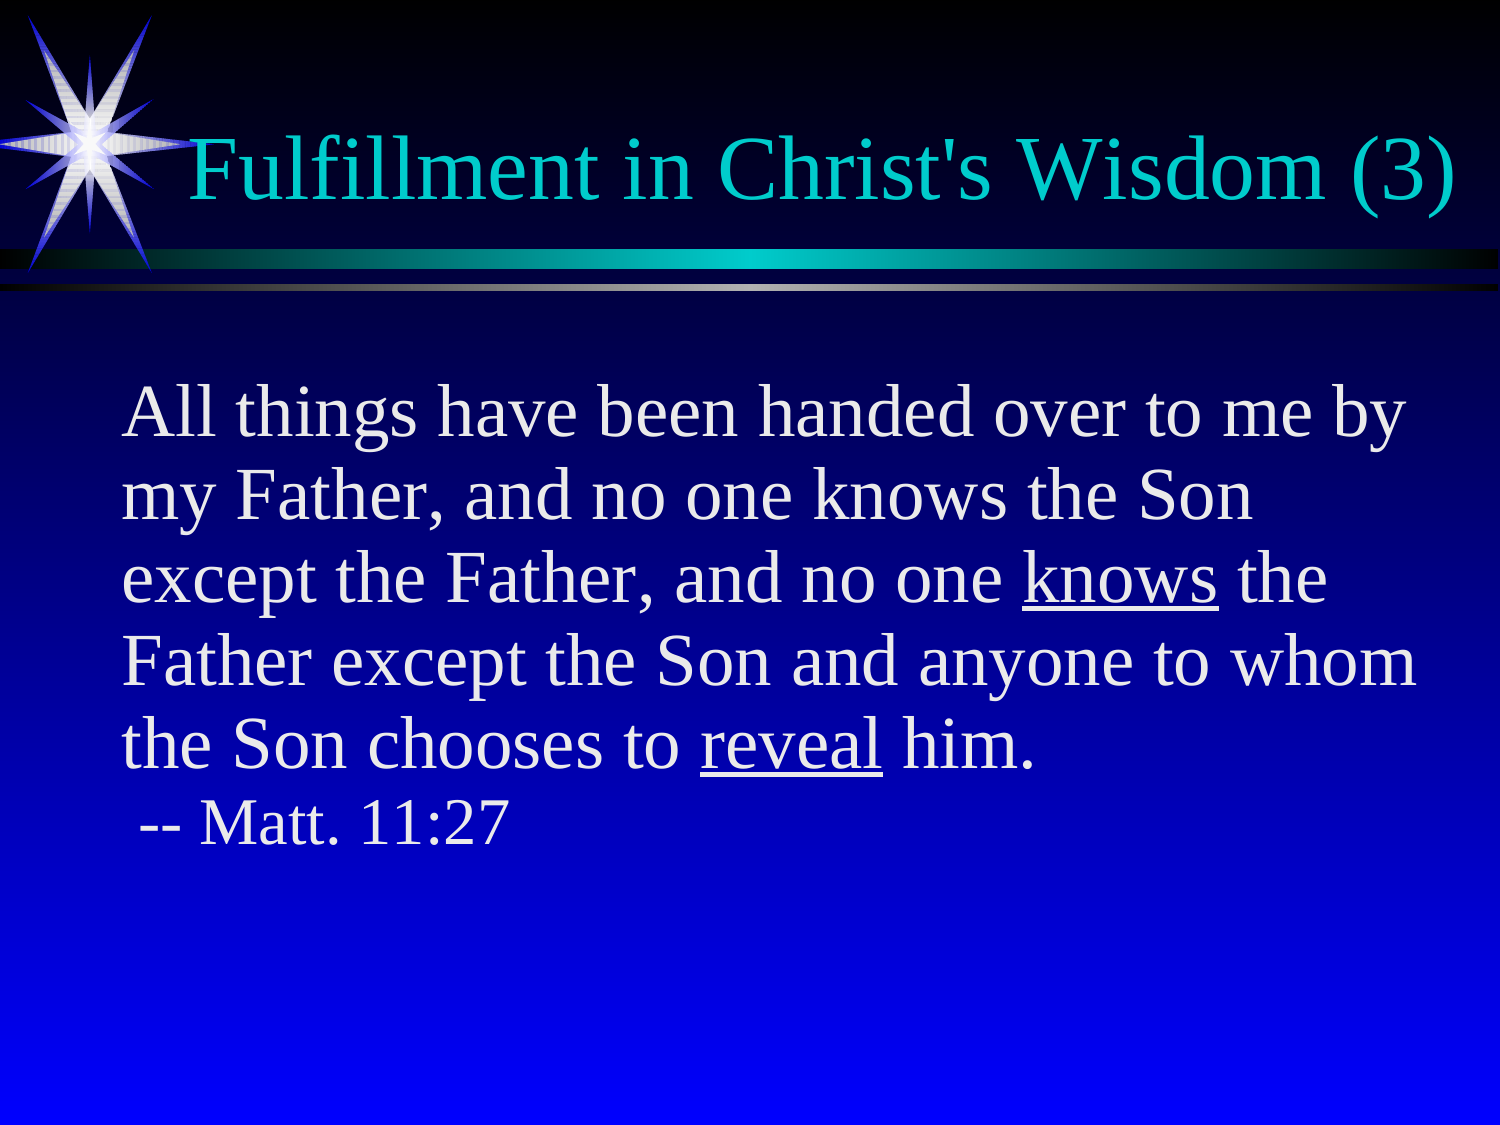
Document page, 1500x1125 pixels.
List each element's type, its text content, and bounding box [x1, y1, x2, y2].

text_box All things have been handed over to me by my Father, and no one knows the Son except the Father, and no one knows the Father except the Son and anyone to whom the Son chooses to reveal him. -- Matt. 11:27 [106, 362, 1457, 941]
title Fulfillment in Christ's Wisdom (3) [187, 74, 1463, 263]
